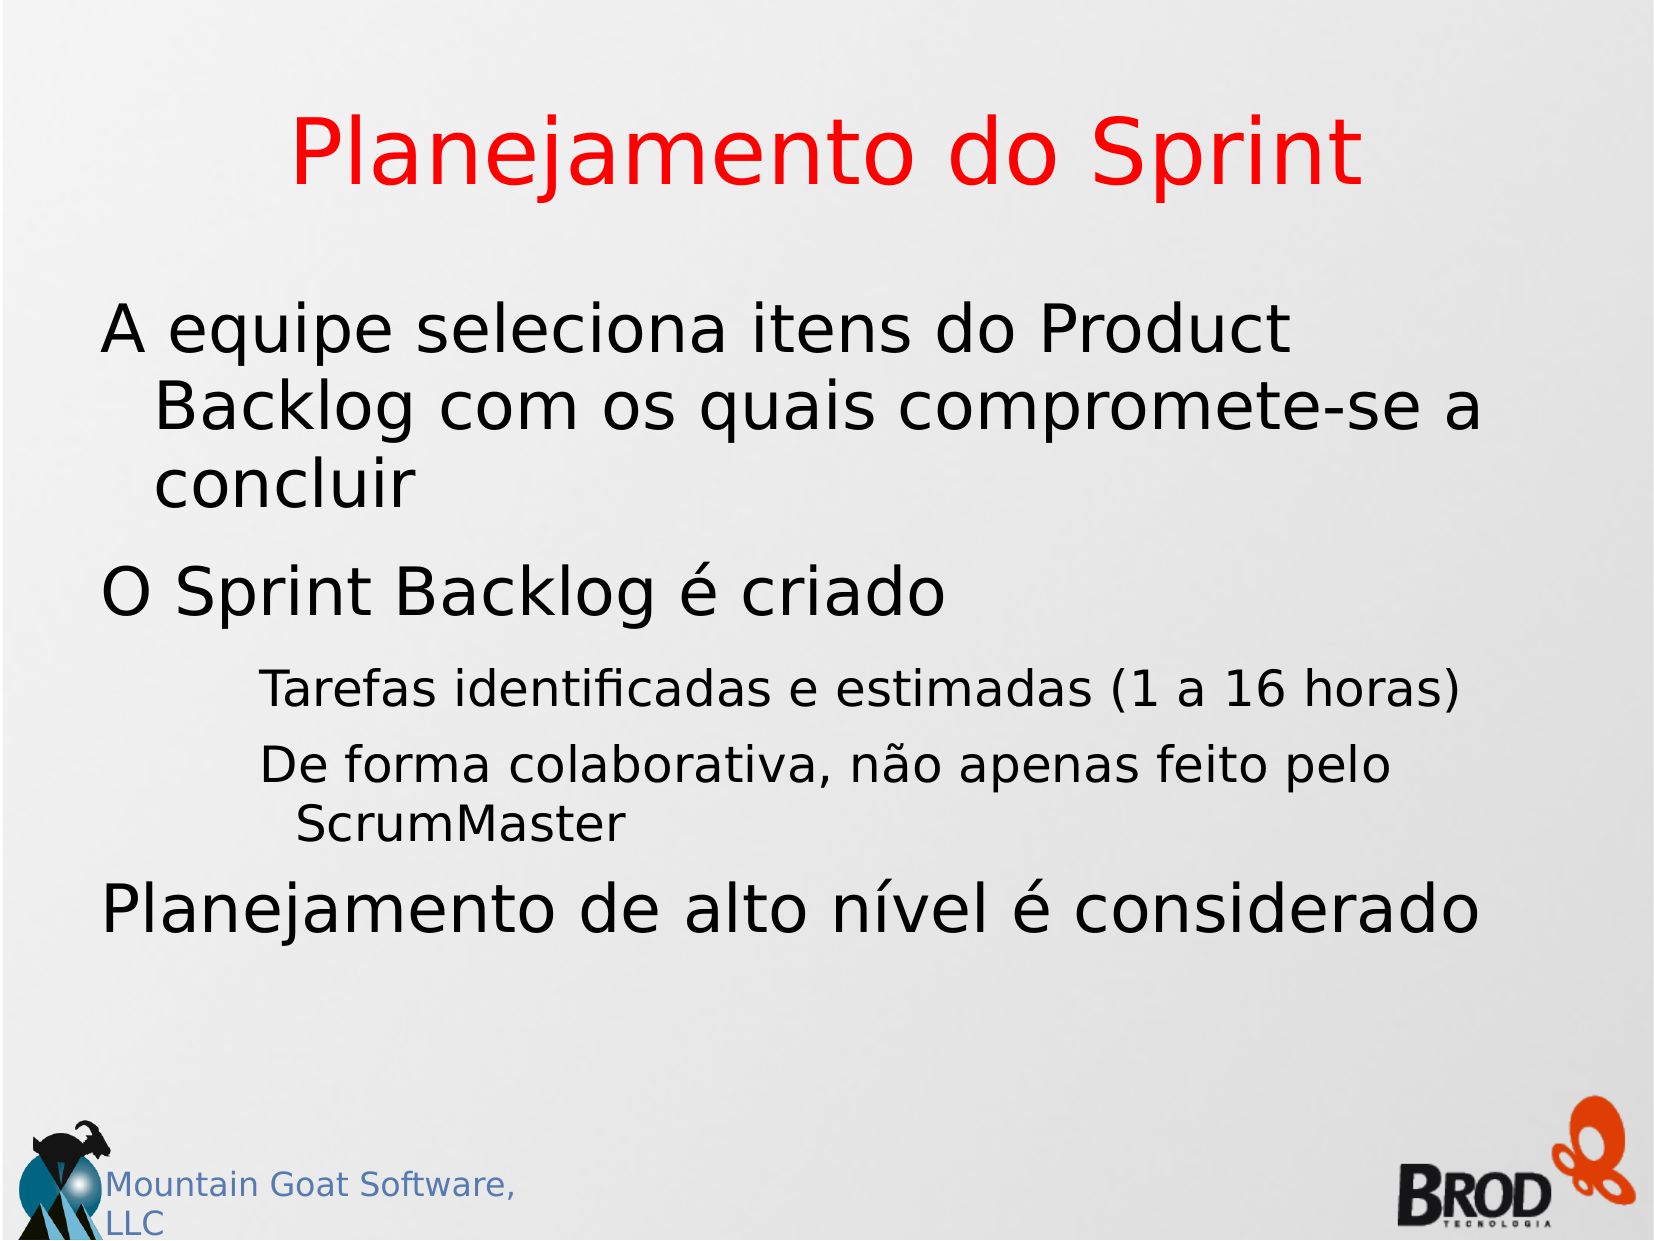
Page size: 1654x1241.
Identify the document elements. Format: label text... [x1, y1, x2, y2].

title Planejamento do Sprint [82, 49, 1571, 257]
list A equipe seleciona itens do Product Backlog com os quais compromete-se a concluir O Sprint Backlog é criado Tarefas identificadas e estimadas (1 a 16 horas) De forma colaborativa, não apenas feito pelo ScrumMaster Planejamento de alto nível é considerado [82, 290, 1571, 1094]
picture [2, 0, 1654, 1241]
